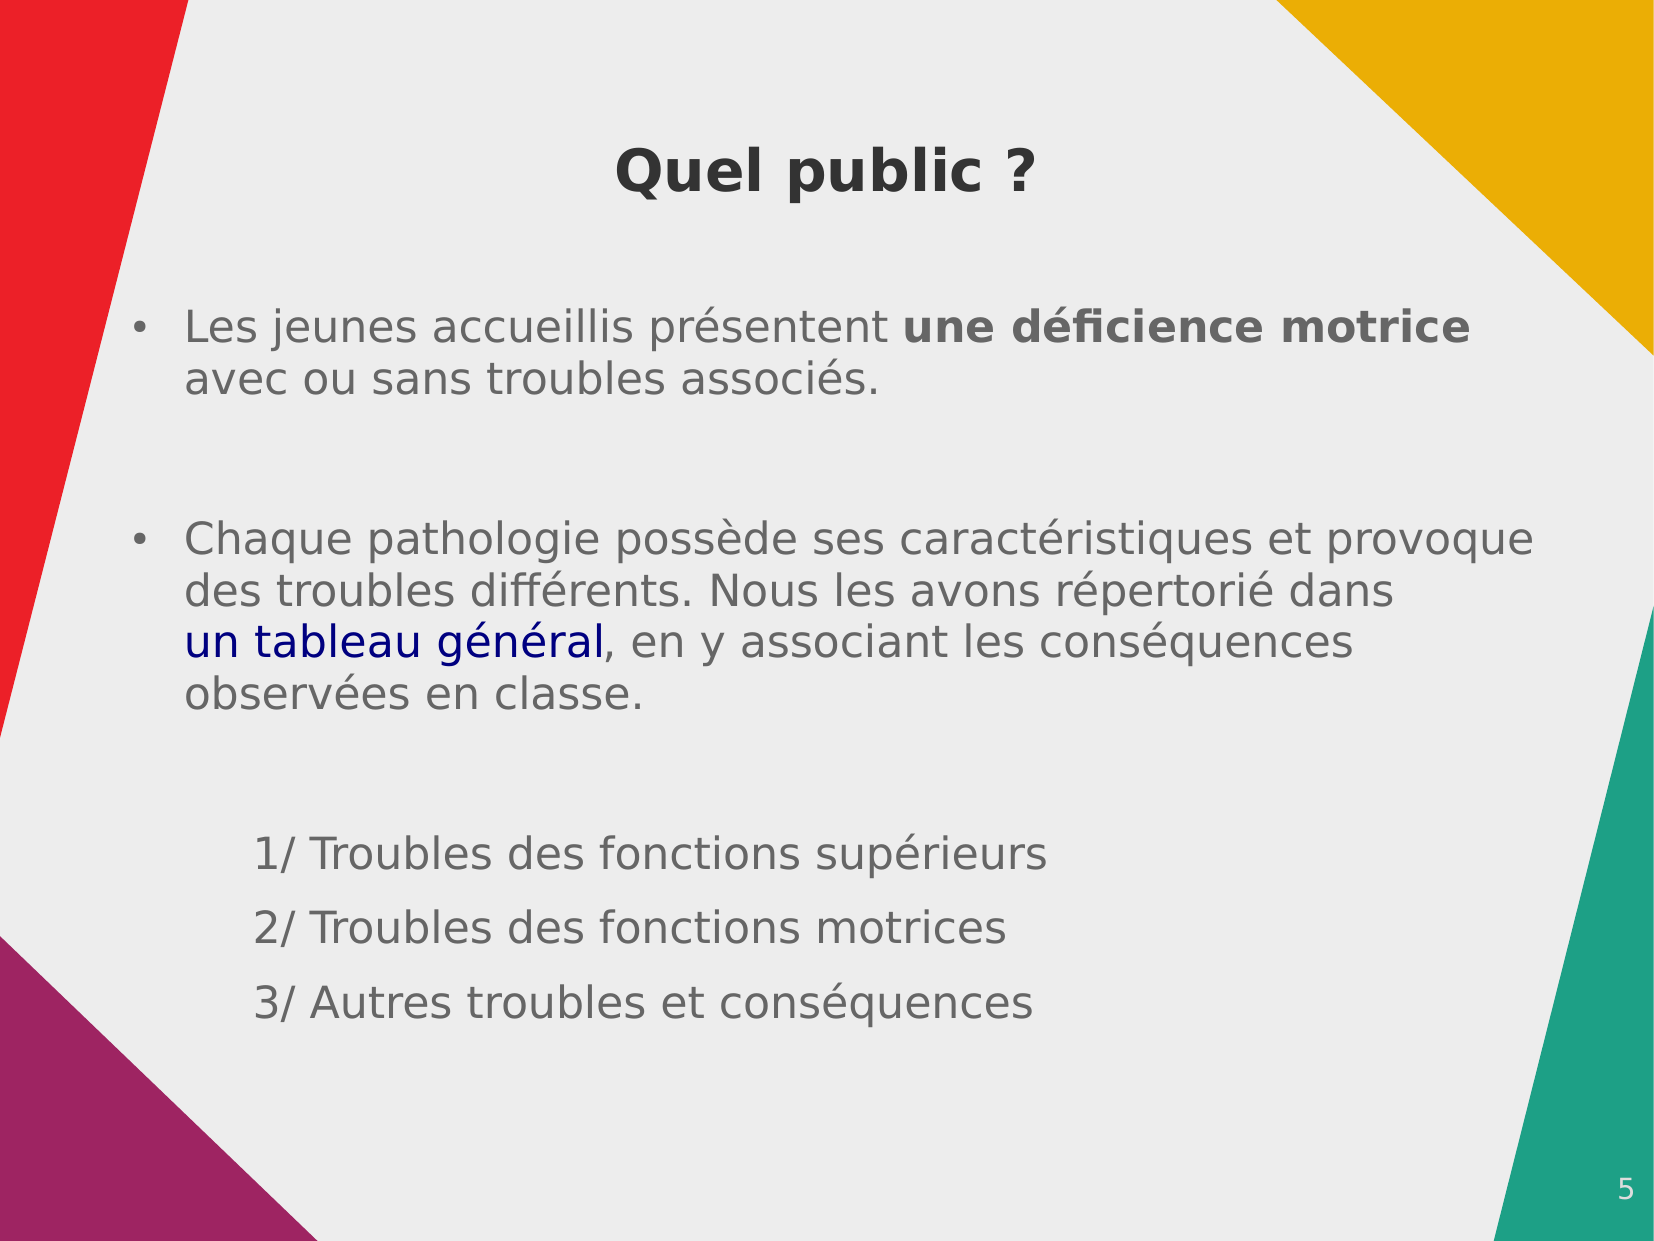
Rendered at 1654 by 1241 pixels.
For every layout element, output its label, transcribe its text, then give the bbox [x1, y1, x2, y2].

title Quel public ? [114, 73, 1539, 271]
list Les jeunes accueillis présentent une déficience motrice avec ou sans troubles associés. Chaque pathologie possède ses caractéristiques et provoque des troubles différents. Nous les avons répertorié dans un tableau général, en y associant les conséquences observées en classe. 1/ Troubles des fonctions supérieurs 2/ Troubles des fonctions motrices 3/ Autres troubles et conséquences [114, 302, 1539, 1033]
